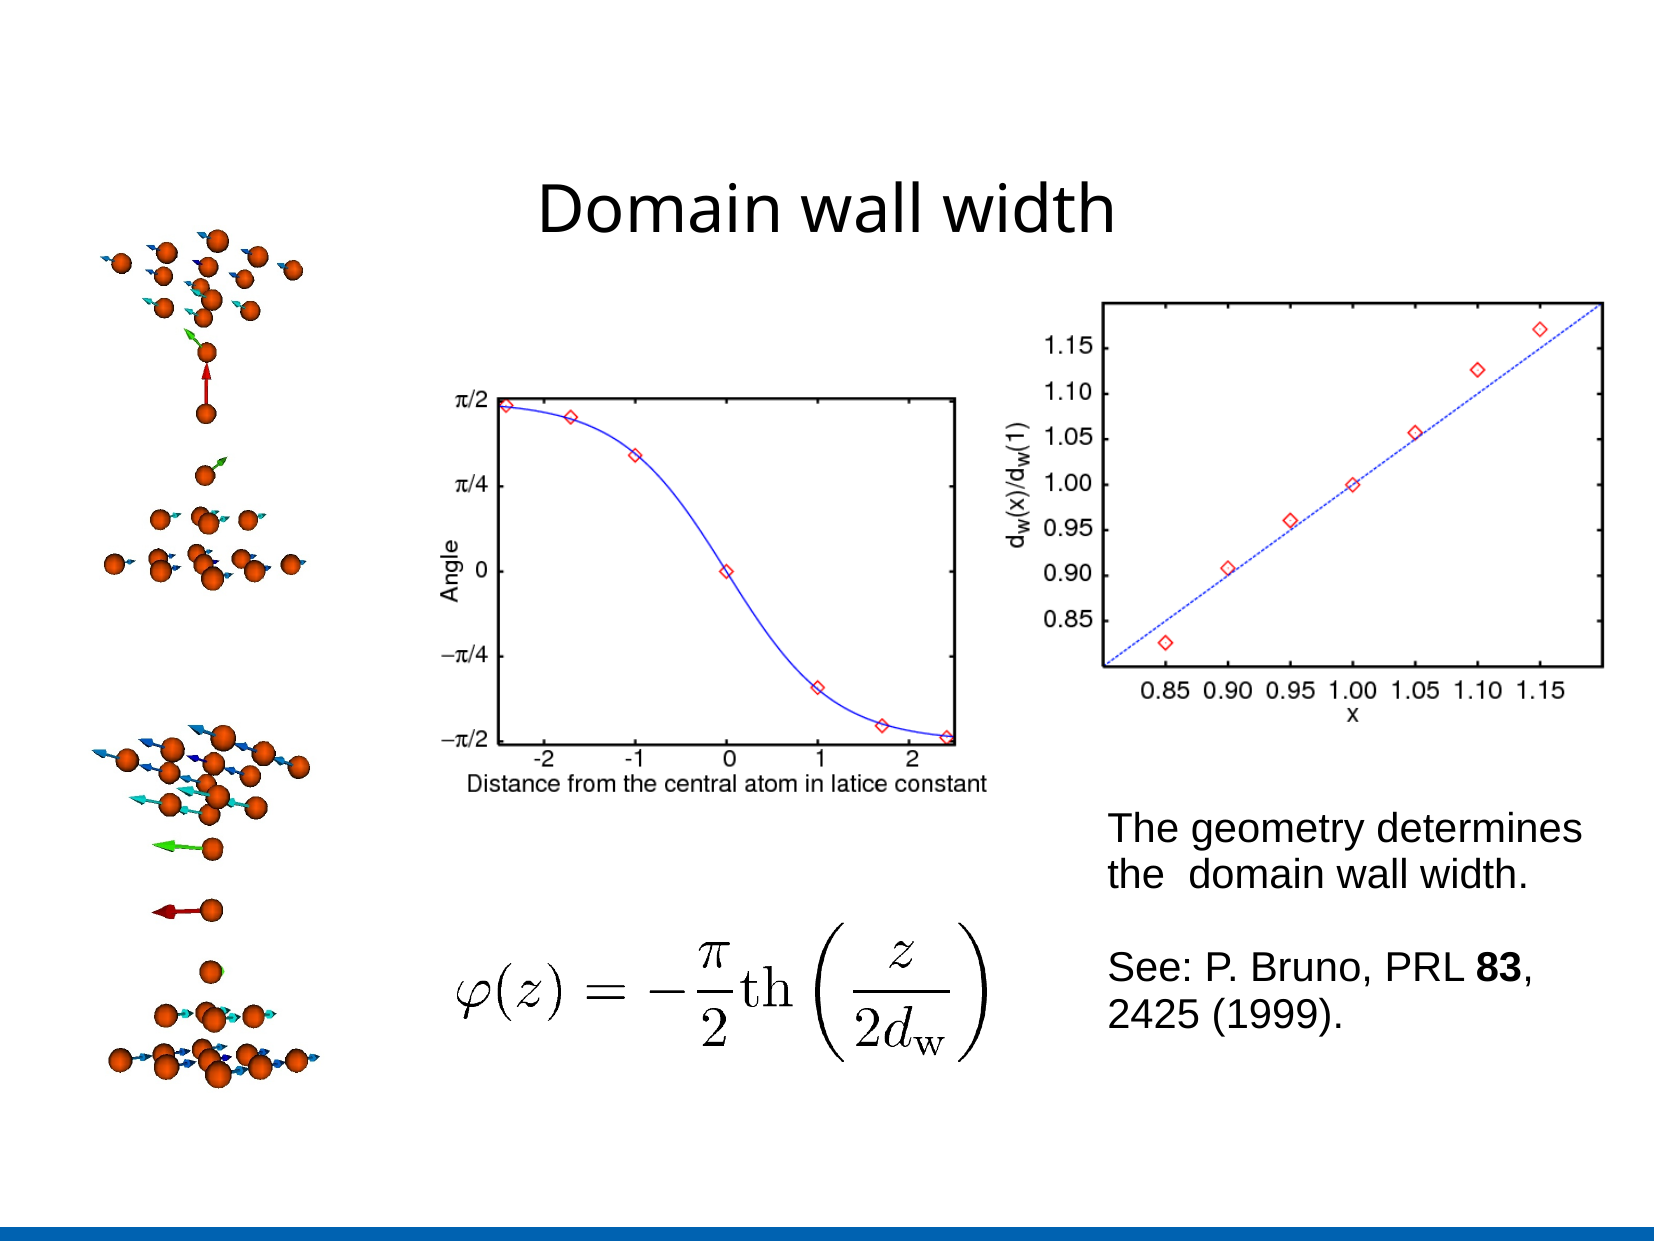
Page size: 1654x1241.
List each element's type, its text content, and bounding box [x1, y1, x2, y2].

picture [88, 722, 325, 1093]
picture [444, 915, 1004, 1068]
picture [437, 288, 1619, 793]
picture [99, 225, 311, 597]
title Domain wall width [121, 102, 1534, 310]
text_box The geometry determines the domain wall width. See: P. Bruno, PRL 83, 2425 (1999). [1092, 797, 1625, 1045]
